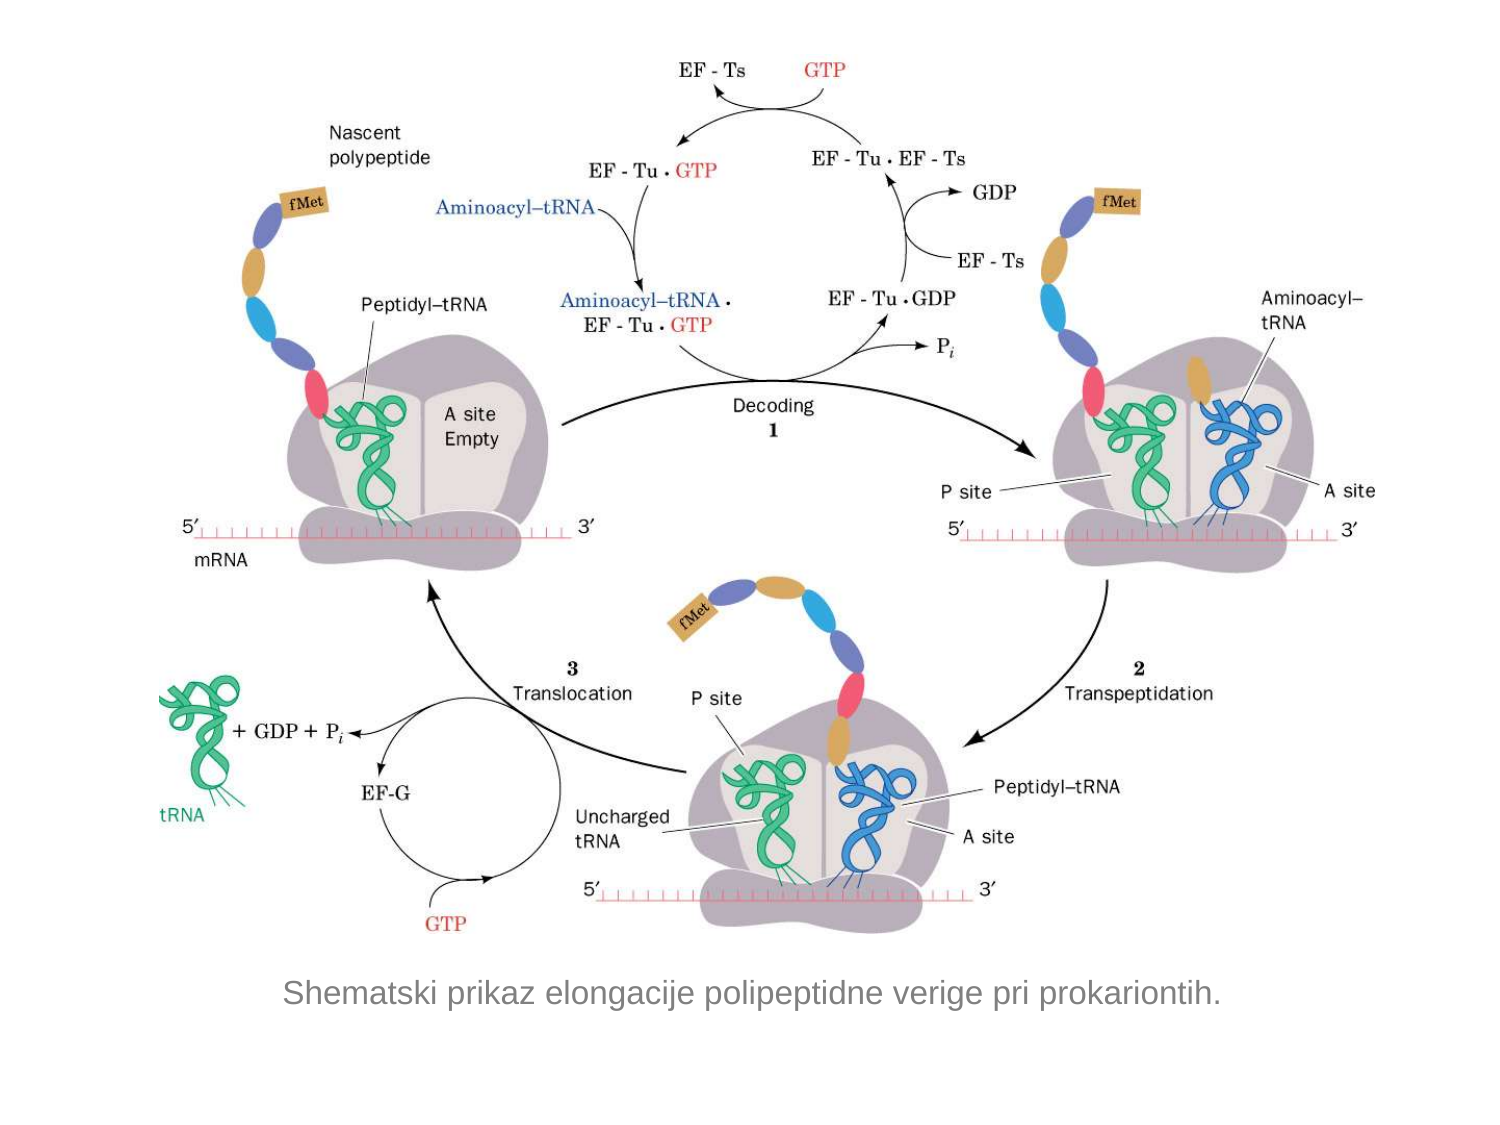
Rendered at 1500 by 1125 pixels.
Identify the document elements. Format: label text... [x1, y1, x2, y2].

picture [159, 54, 1376, 934]
text_box Shematski prikaz elongacije polipeptidne verige pri prokariontih. [159, 964, 1347, 1019]
